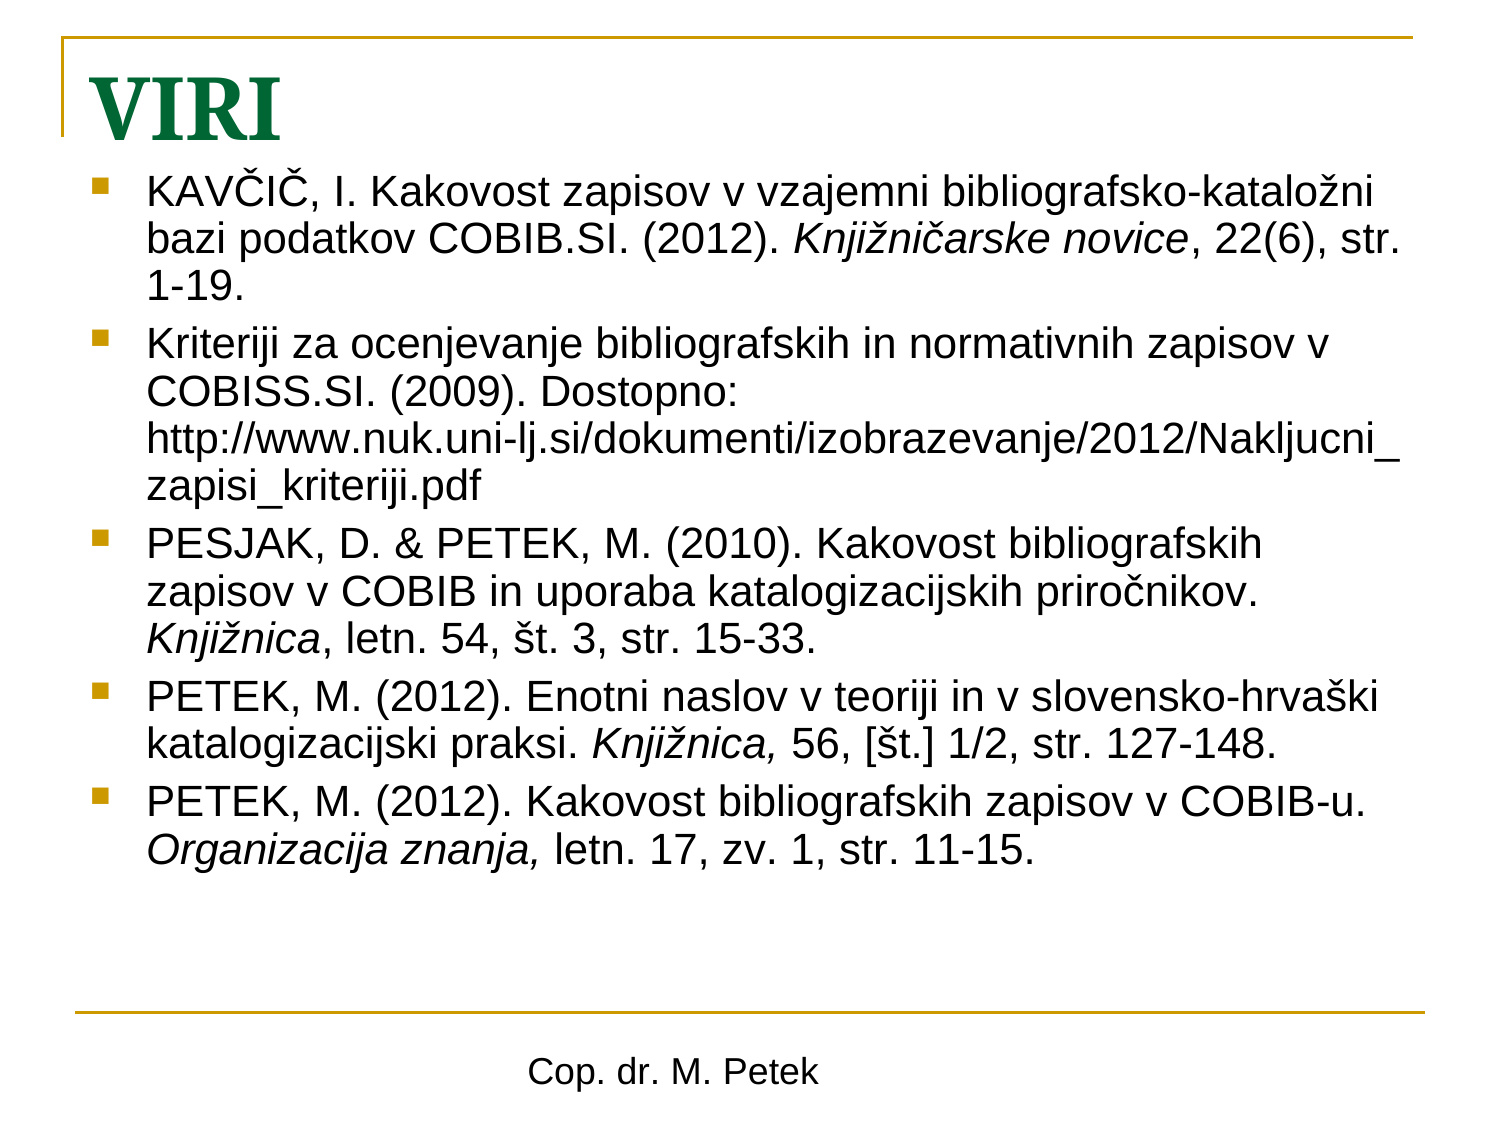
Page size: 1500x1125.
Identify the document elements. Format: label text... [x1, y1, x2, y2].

list KAVČIČ, I. Kakovost zapisov v vzajemni bibliografsko-kataložni bazi podatkov COBIB.SI. (2012). Knjižničarske novice, 22(6), str. 1-19. Kriteriji za ocenjevanje bibliografskih in normativnih zapisov v COBISS.SI. (2009). Dostopno: http://www.nuk.uni-lj.si/dokumenti/izobrazevanje/2012/Nakljucni_zapisi_kriteriji.pdf PESJAK, D. & PETEK, M. (2010). Kakovost bibliografskih zapisov v COBIB in uporaba katalogizacijskih priročnikov. Knjižnica, letn. 54, št. 3, str. 15-33. PETEK, M. (2012). Enotni naslov v teoriji in v slovensko-hrvaški katalogizacijski praksi. Knjižnica, 56, [št.] 1/2, str. 127-148. PETEK, M. (2012). Kakovost bibliografskih zapisov v COBIB-u. Organizacija znanja, letn. 17, zv. 1, str. 11-15. [75, 160, 1426, 1006]
title VIRI [75, 45, 1426, 160]
